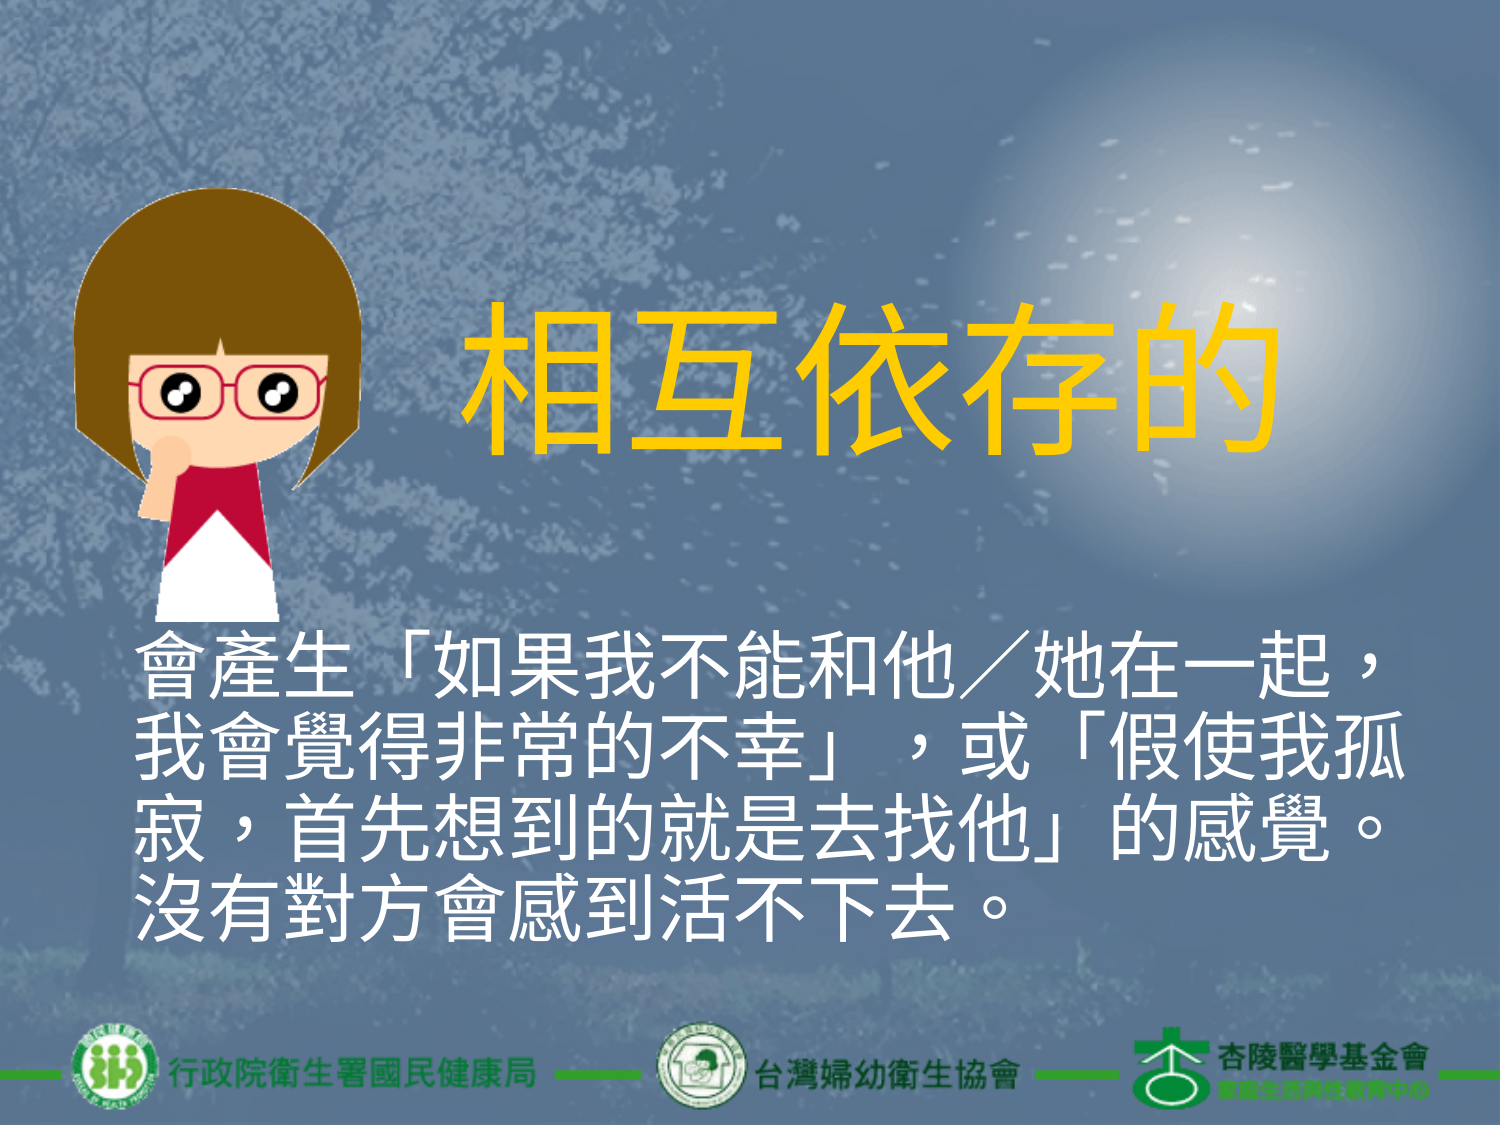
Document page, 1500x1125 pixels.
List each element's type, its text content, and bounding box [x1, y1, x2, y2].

picture [0, 0, 1500, 1125]
subtitle 會產生「如果我不能和他／她在一起，我會覺得非常的不幸」，或「假使我孤寂，首先想到的就是去找他」的感覺。沒有對方會感到活不下去。 [118, 621, 1459, 977]
title 相互依存的 [361, 255, 1388, 497]
